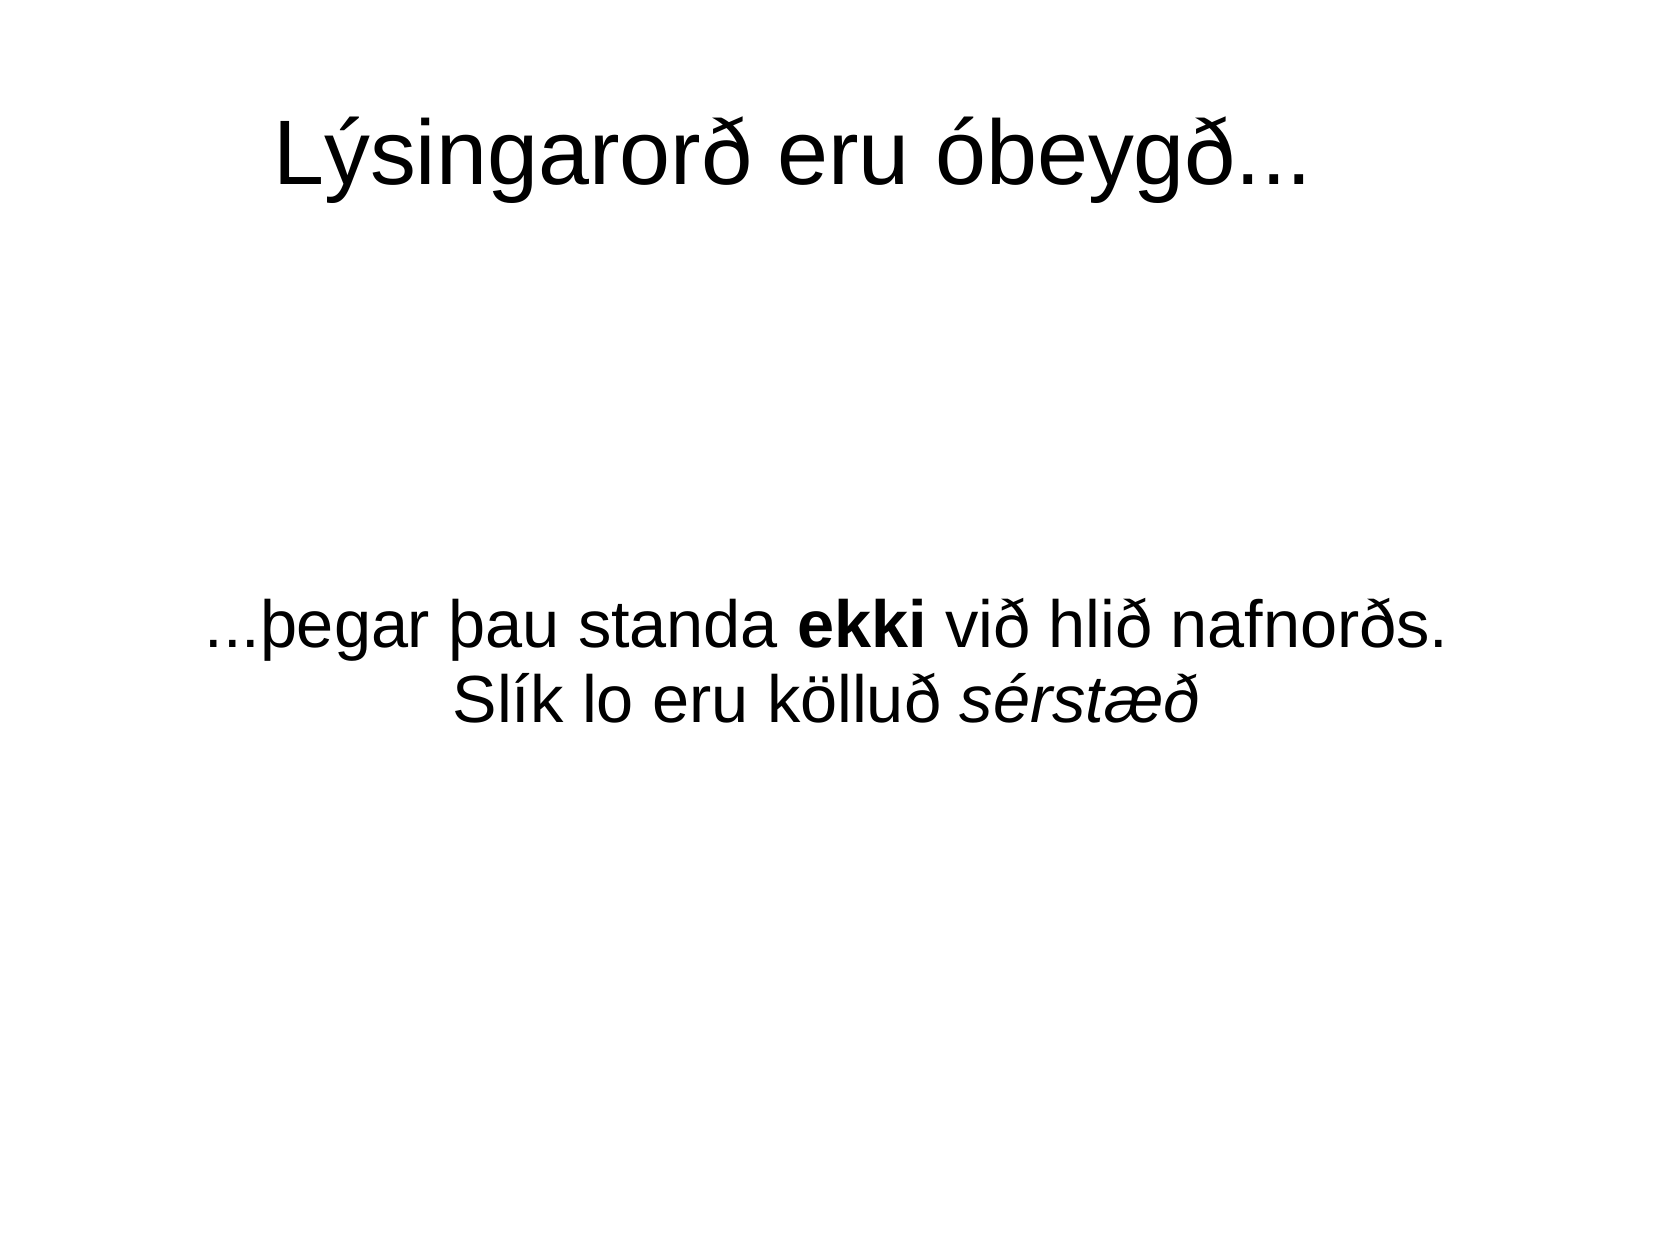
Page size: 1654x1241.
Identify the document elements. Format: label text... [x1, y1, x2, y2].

subtitle ...þegar þau standa ekki við hlið nafnorðs. Slík lo eru kölluð sérstæð [82, 297, 1571, 1102]
title Lýsingarorð eru óbeygð... [82, 56, 1571, 250]
